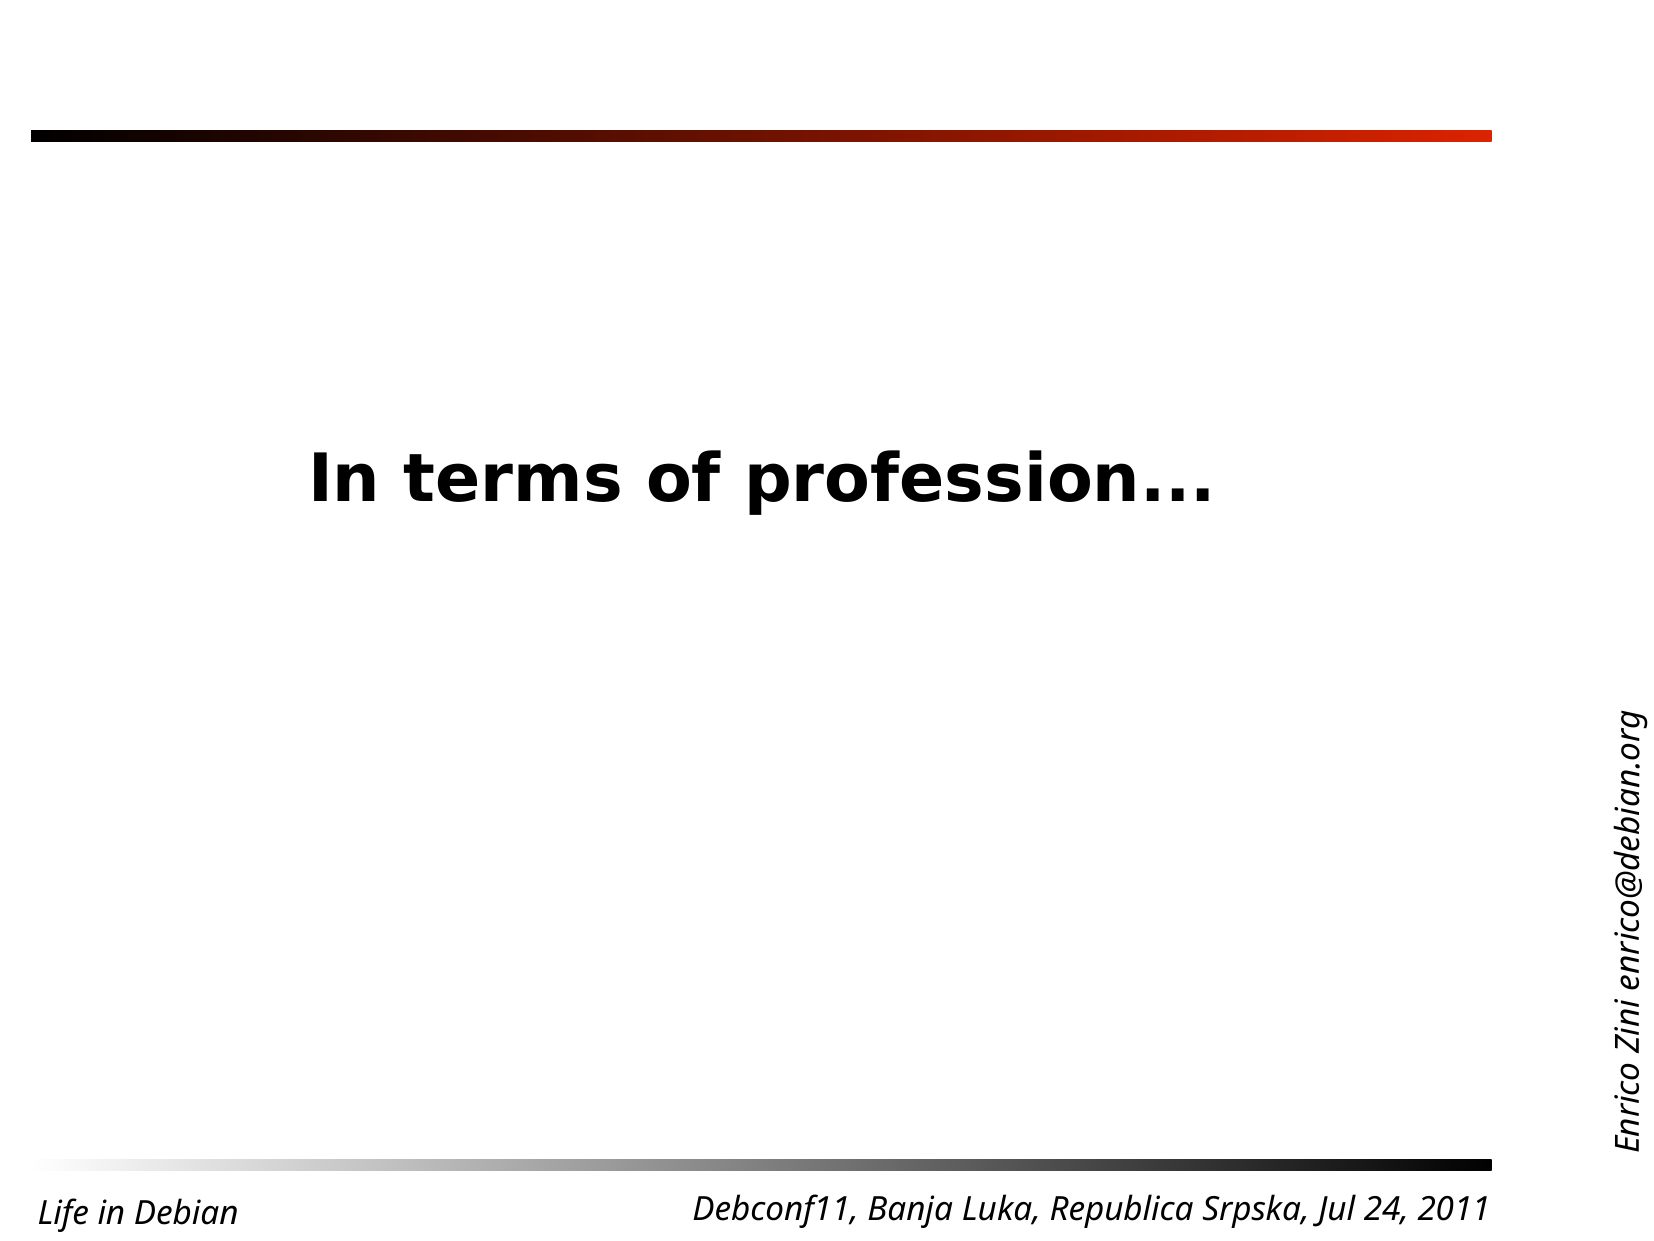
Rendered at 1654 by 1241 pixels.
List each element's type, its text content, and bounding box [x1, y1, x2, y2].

text_box In terms of profession... [30, 439, 1495, 517]
